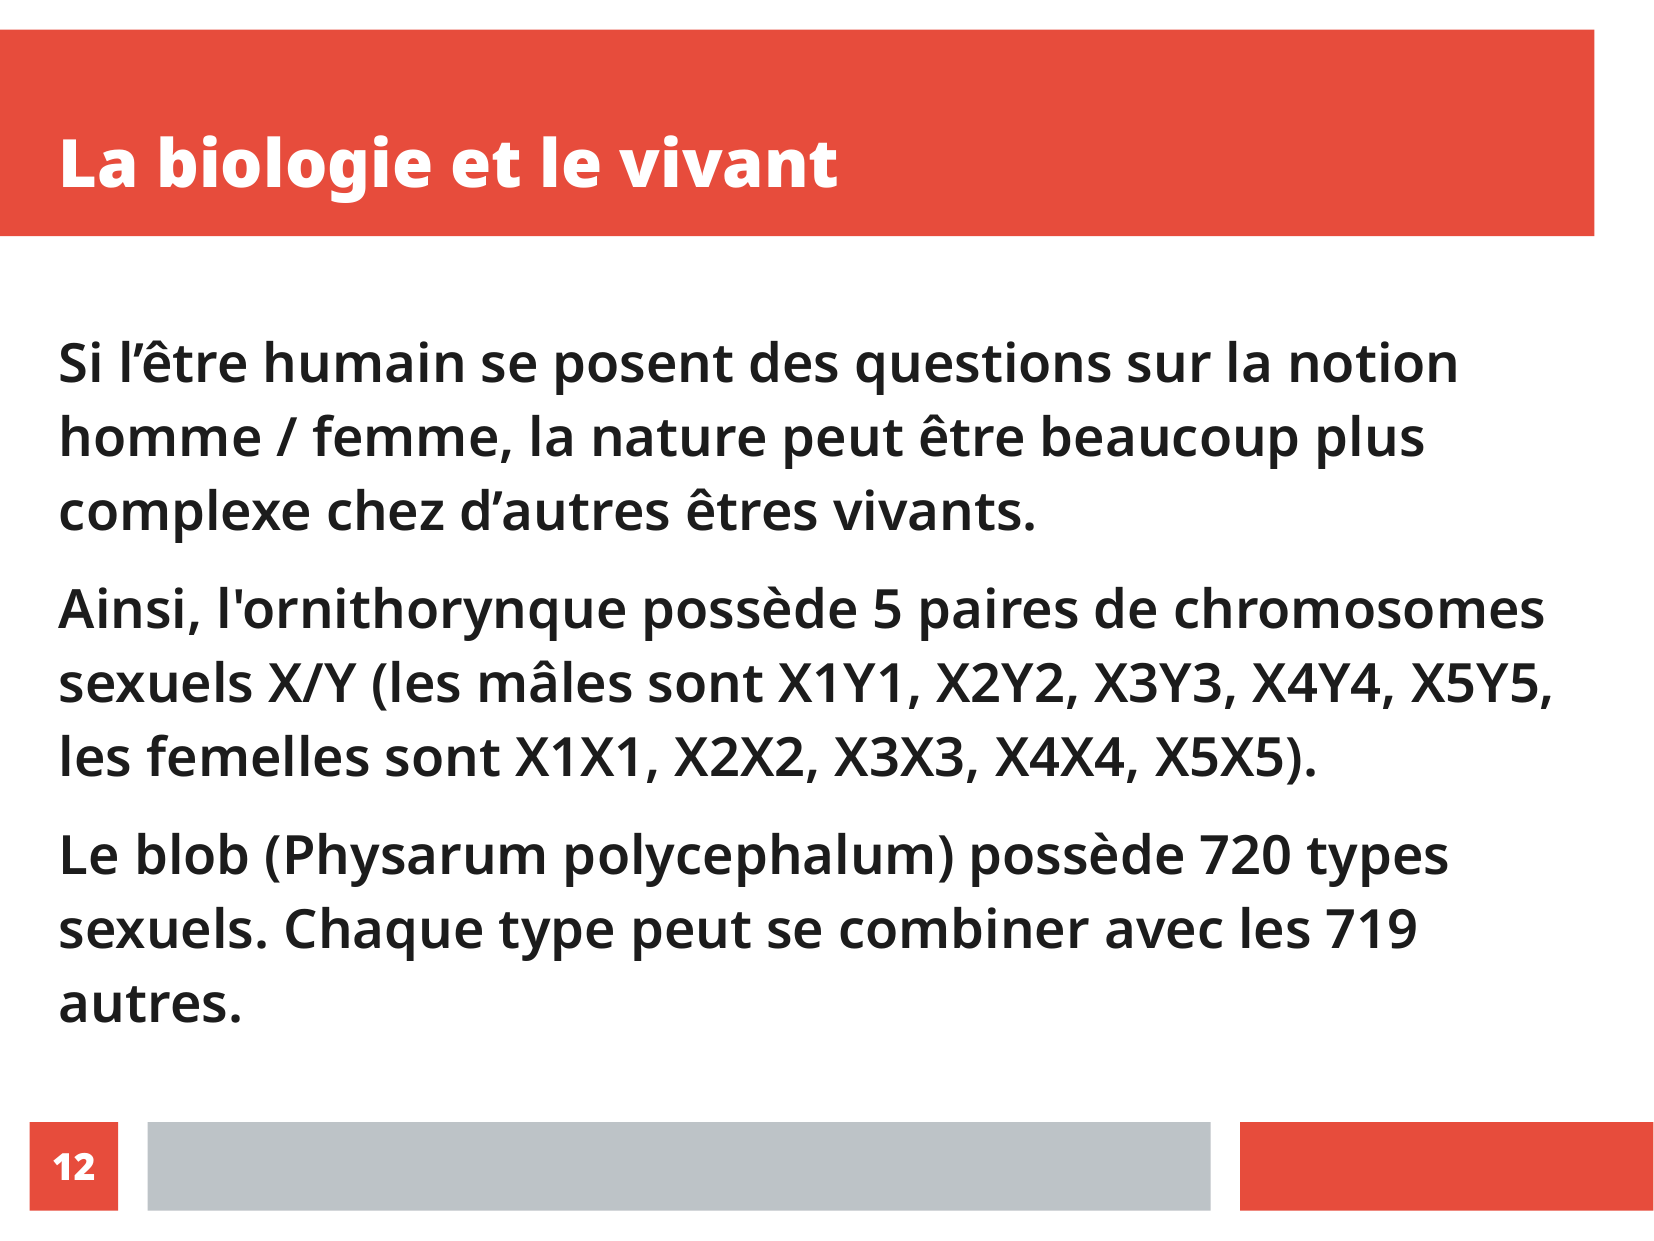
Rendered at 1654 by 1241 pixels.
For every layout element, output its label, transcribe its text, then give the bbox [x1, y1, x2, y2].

list Si l’être humain se posent des questions sur la notion homme / femme, la nature peut être beaucoup plus complexe chez d’autres êtres vivants. Ainsi, l'ornithorynque possède 5 paires de chromosomes sexuels X/Y (les mâles sont X1Y1, X2Y2, X3Y3, X4Y4, X5Y5, les femelles sont X1X1, X2X2, X3X3, X4X4, X5X5). Le blob (Physarum polycephalum) possède 720 types sexuels. Chaque type peut se combiner avec les 719 autres. [59, 324, 1565, 1093]
title La biologie et le vivant [59, 59, 1595, 207]
